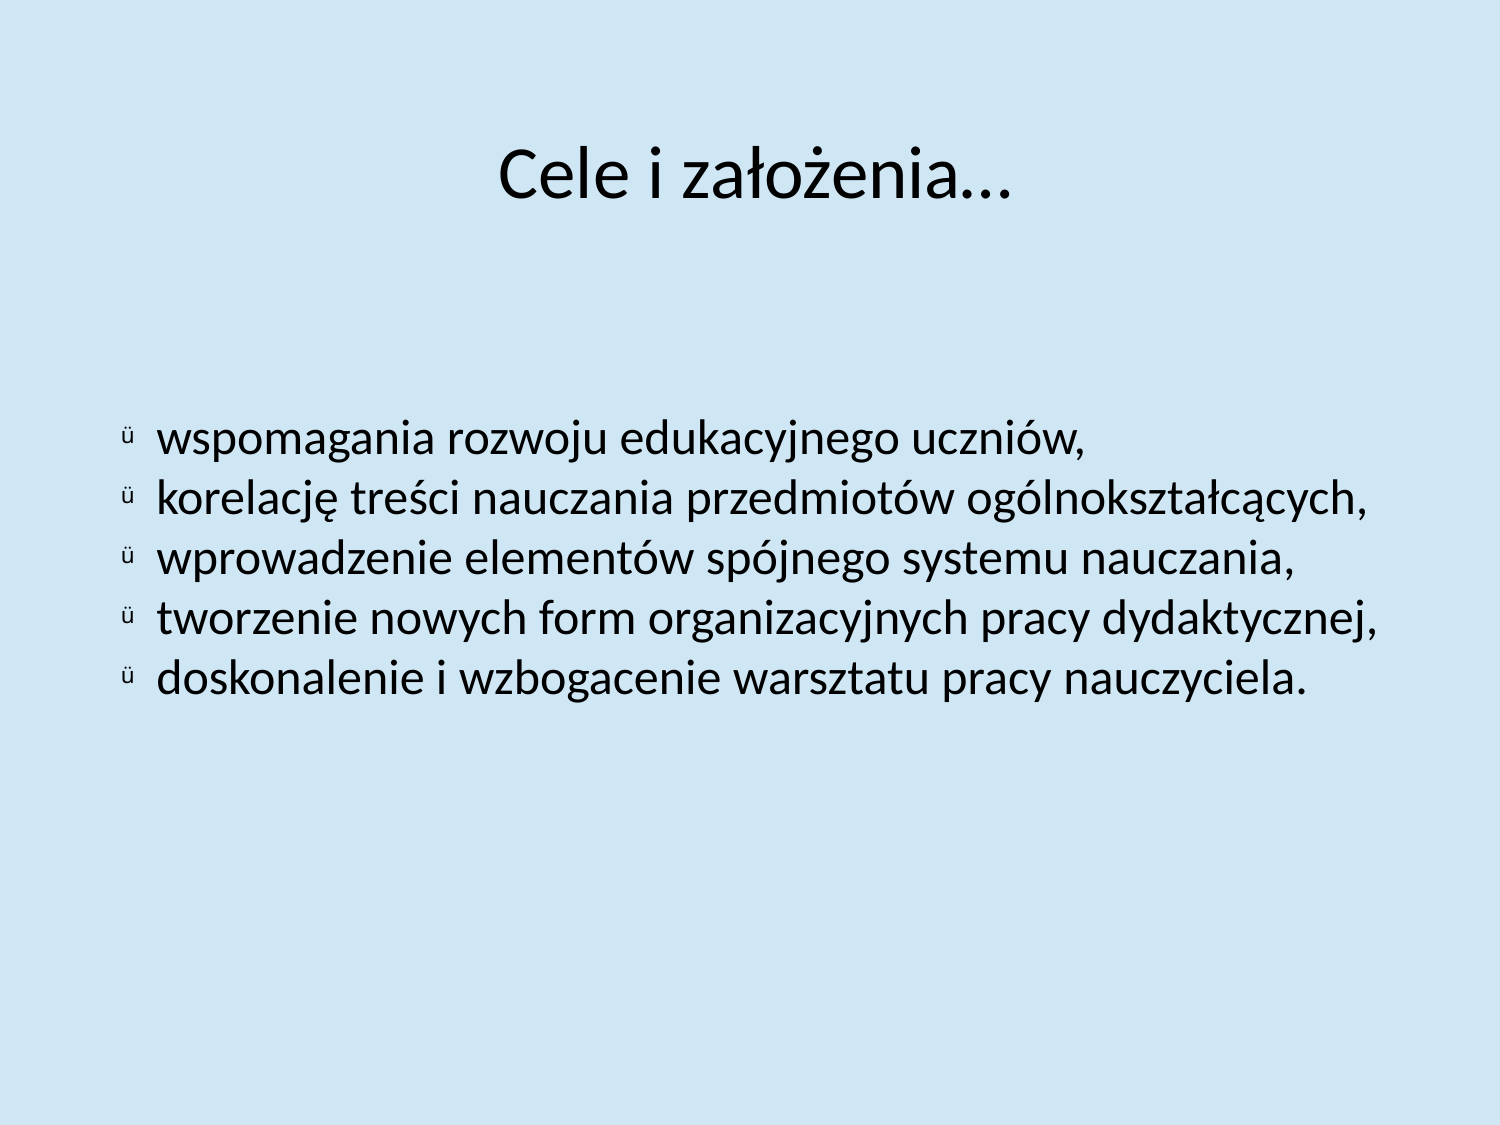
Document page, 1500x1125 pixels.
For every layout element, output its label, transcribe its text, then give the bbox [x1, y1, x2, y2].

text_box wspomagania rozwoju edukacyjnego uczniów, korelację treści nauczania przedmiotów ogólnokształcących, wprowadzenie elementów spójnego systemu nauczania, tworzenie nowych form organizacyjnych pracy dydaktycznej, doskonalenie i wzbogacenie warsztatu pracy nauczyciela. [106, 397, 1394, 757]
title Cele i założenia… [118, 66, 1394, 374]
